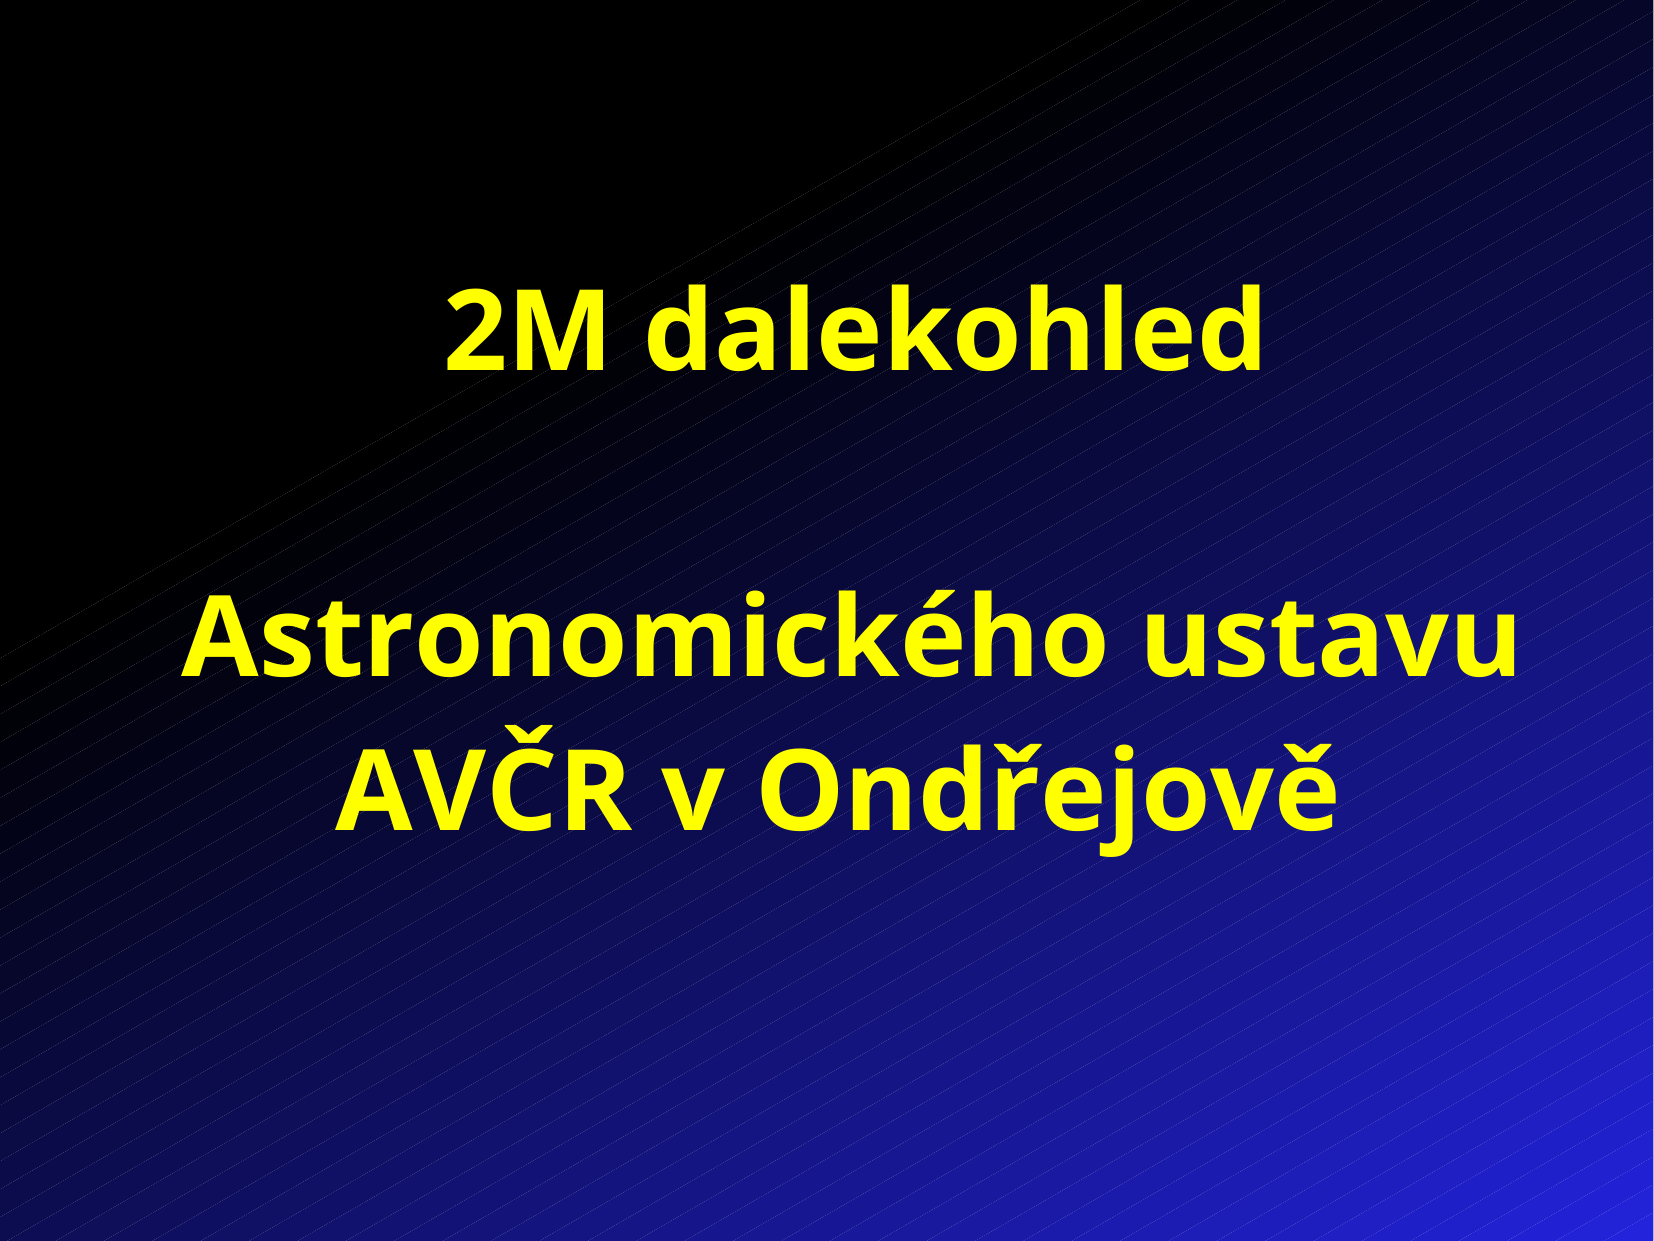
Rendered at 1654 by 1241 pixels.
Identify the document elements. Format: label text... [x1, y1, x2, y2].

title 2M dalekohled Astronomického ustavu AVČR v Ondřejově [94, 215, 1584, 898]
subtitle [88, 290, 1577, 1109]
